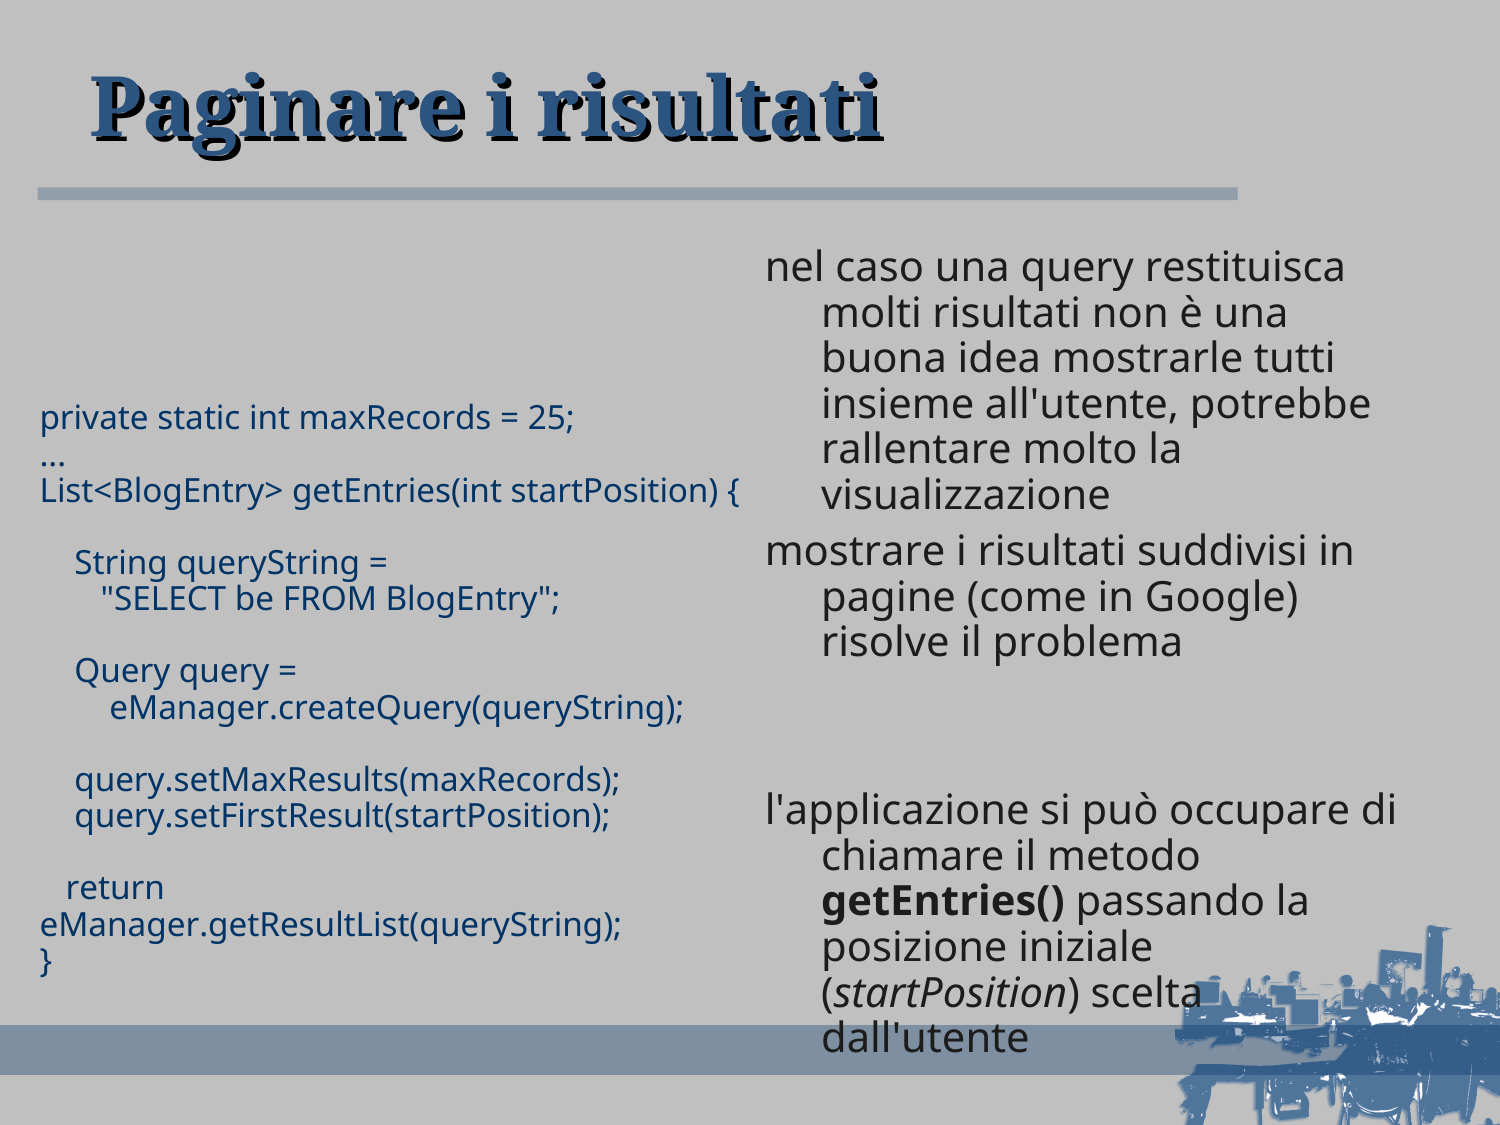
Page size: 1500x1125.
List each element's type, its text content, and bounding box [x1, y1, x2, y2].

title Paginare i risultati [75, 35, 1426, 174]
text_box private static int maxRecords = 25; ... List<BlogEntry> getEntries(int startPosition) { String queryString = "SELECT be FROM BlogEntry"; Query query = eManager.createQuery(queryString); query.setMaxResults(maxRecords); query.setFirstResult(startPosition); return eManager.getResultList(queryString); } [24, 393, 763, 988]
list nel caso una query restituisca molti risultati non è una buona idea mostrarle tutti insieme all'utente, potrebbe rallentare molto la visualizzazione mostrare i risultati suddivisi in pagine (come in Google) risolve il problema l'applicazione si può occupare di chiamare il metodo getEntries() passando la posizione iniziale (startPosition) scelta dall'utente [750, 237, 1426, 1006]
